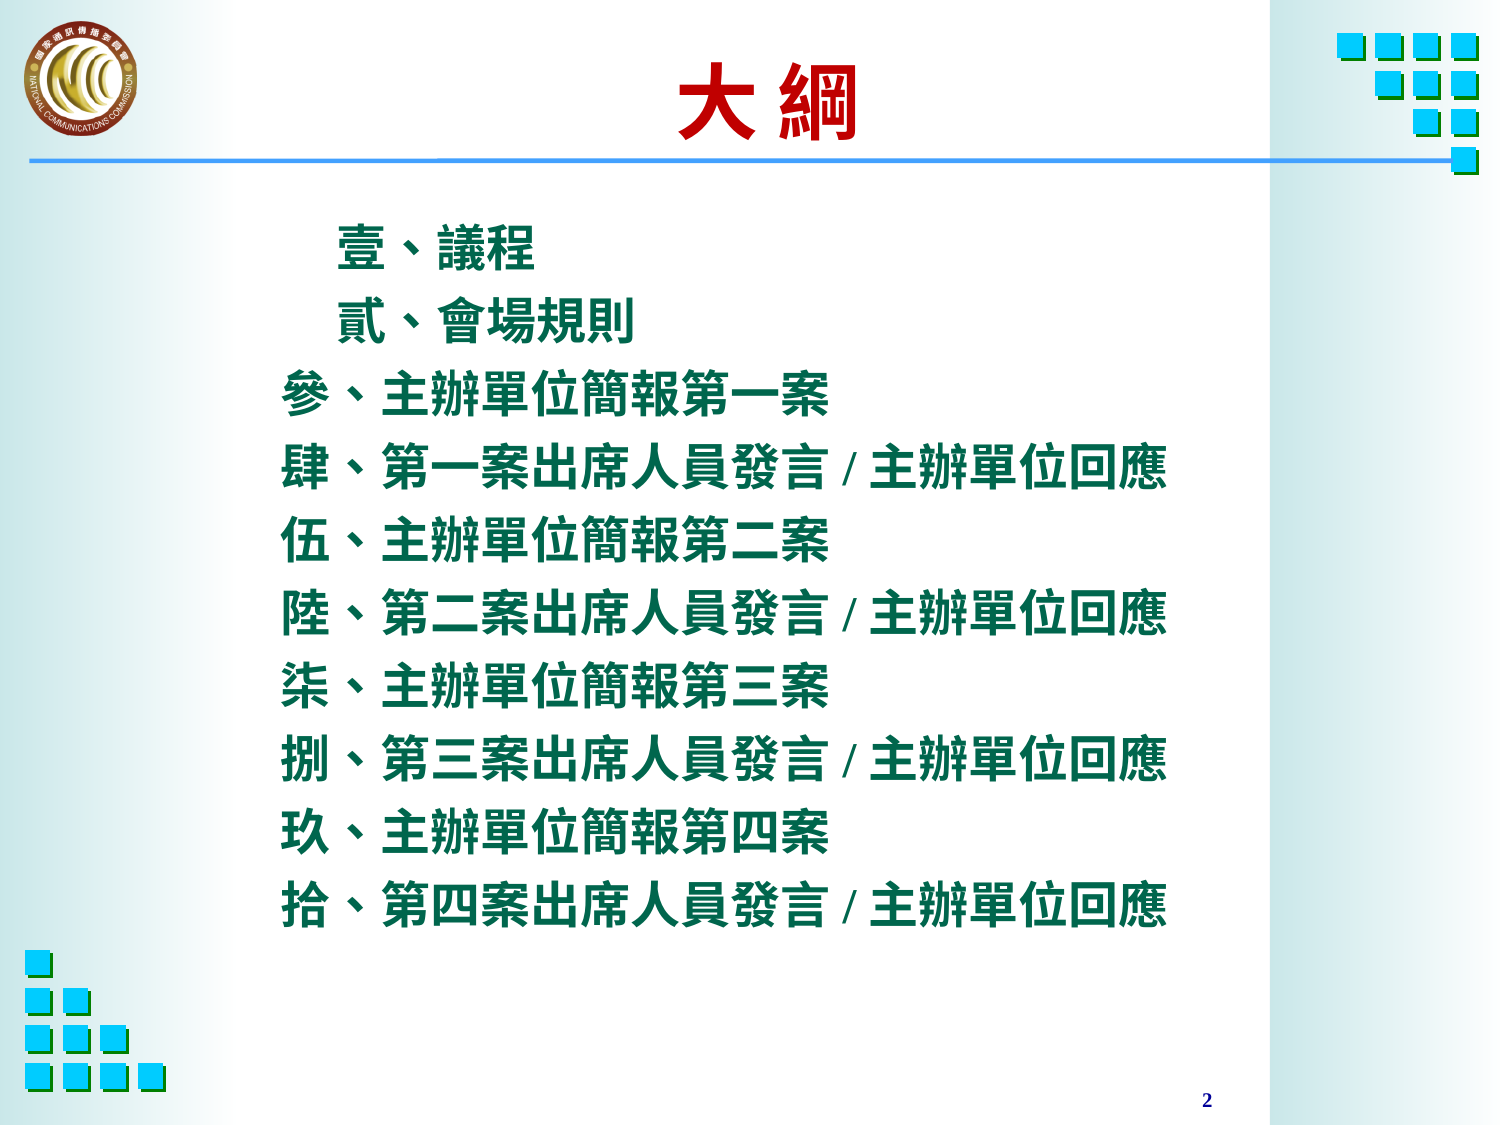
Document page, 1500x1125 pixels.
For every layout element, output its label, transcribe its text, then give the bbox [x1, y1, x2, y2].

title 大 綱 [147, 42, 1388, 123]
list 壹、議程 貳、會場規則 參、主辦單位簡報第一案 肆、第一案出席人員發言/主辦單位回應 伍、主辦單位簡報第二案 陸、第二案出席人員發言/主辦單位回應 柒、主辦單位簡報第三案 捌、第三案出席人員發言/主辦單位回應 玖、主辦單位簡報第四案 拾、第四案出席人員發言/主辦單位回應 [265, 196, 1289, 1012]
